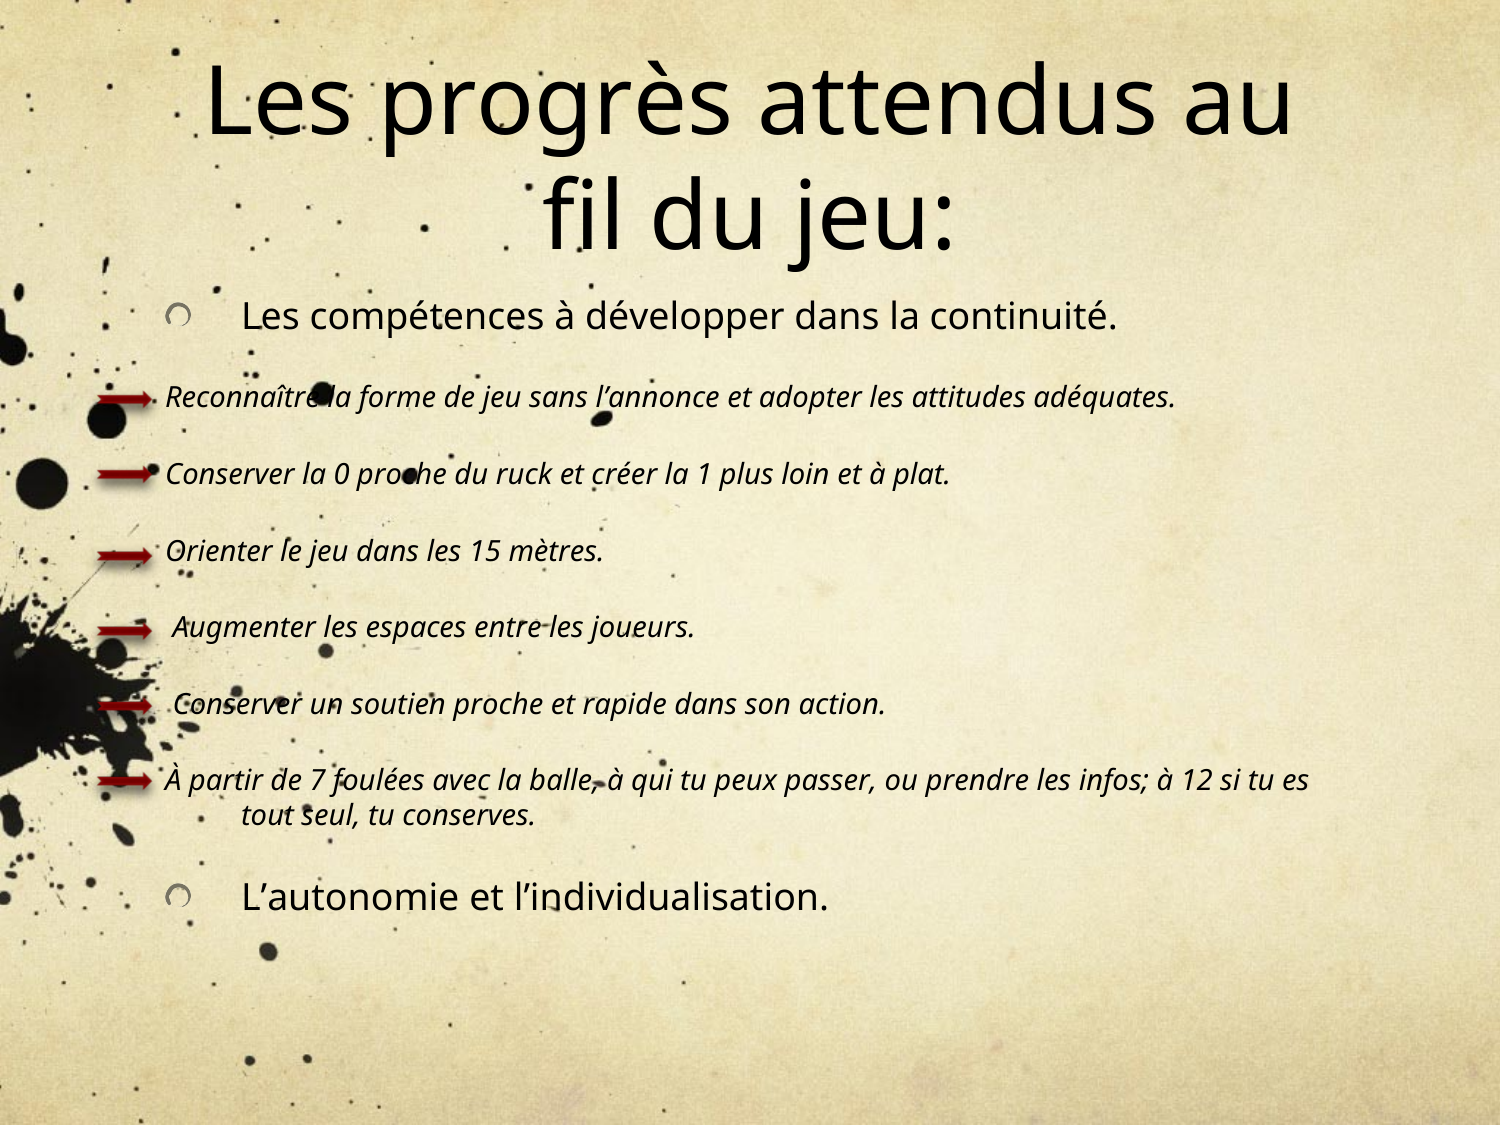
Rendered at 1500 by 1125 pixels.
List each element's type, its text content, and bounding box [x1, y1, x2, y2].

title Les progrès attendus au fil du jeu: [150, 82, 1350, 225]
list Les compétences à développer dans la continuité. Reconnaître la forme de jeu sans l’annonce et adopter les attitudes adéquates. Conserver la 0 proche du ruck et créer la 1 plus loin et à plat. Orienter le jeu dans les 15 mètres. Augmenter les espaces entre les joueurs. Conserver un soutien proche et rapide dans son action. À partir de 7 foulées avec la balle, à qui tu peux passer, ou prendre les infos; à 12 si tu es tout seul, tu conserves. L’autonomie et l’individualisation. [150, 284, 1350, 1100]
picture [0, 0, 1500, 1125]
